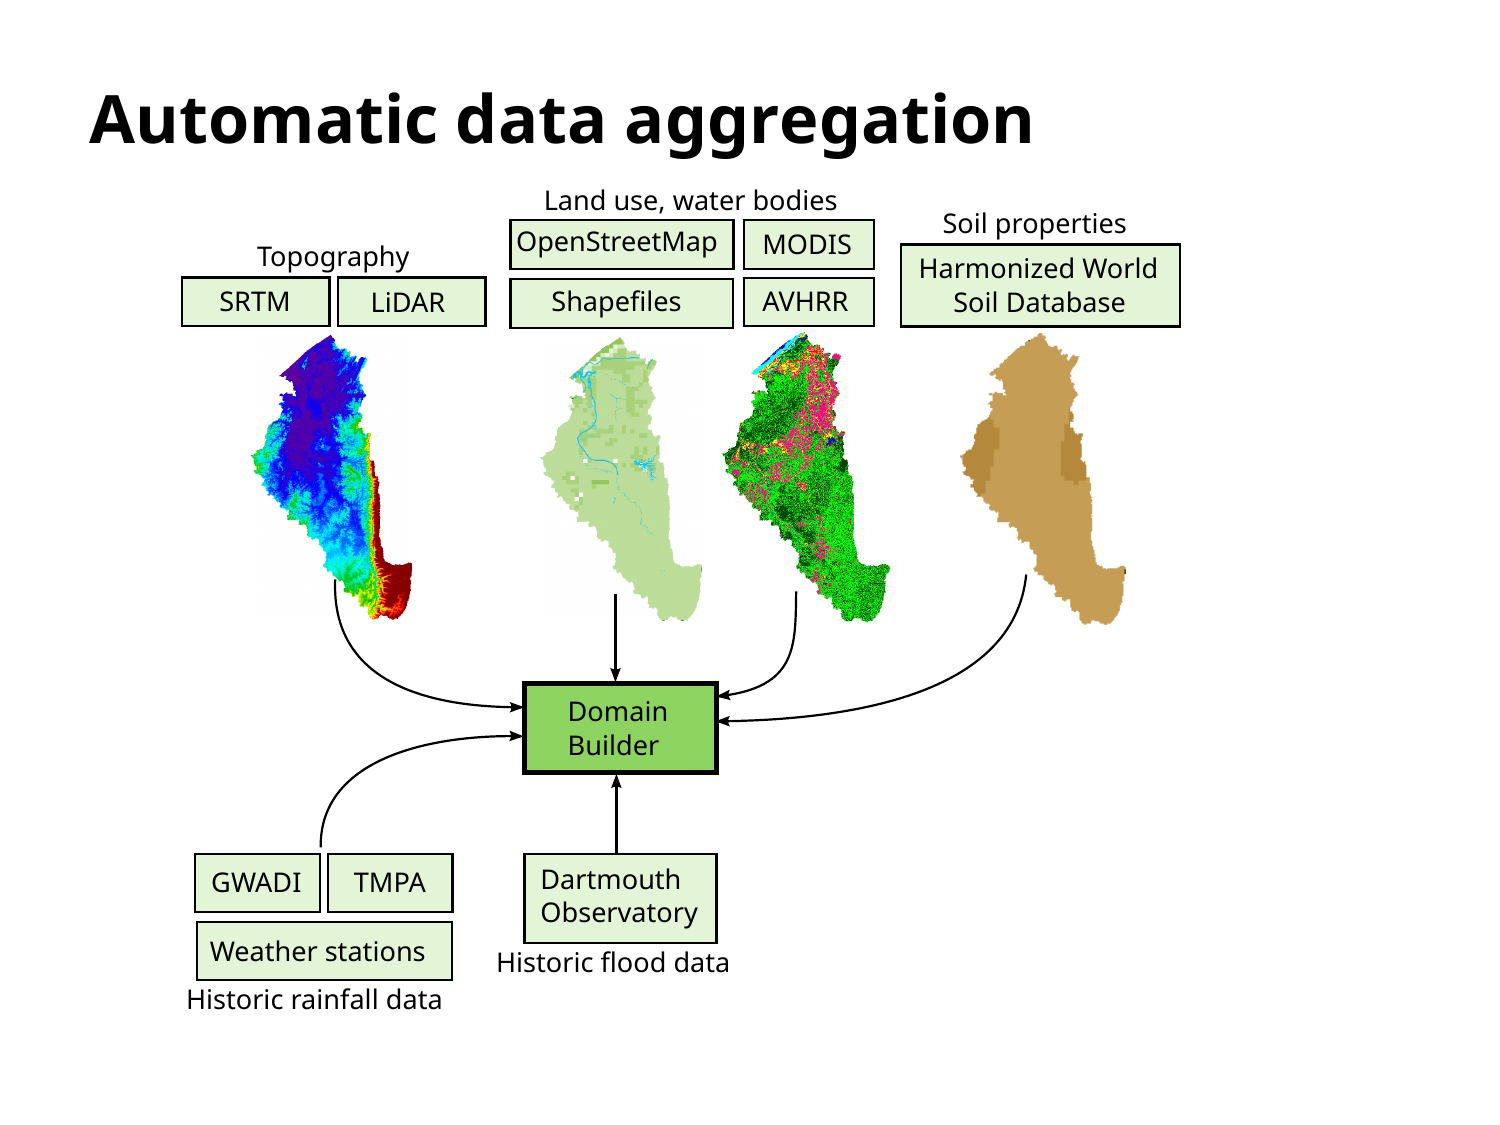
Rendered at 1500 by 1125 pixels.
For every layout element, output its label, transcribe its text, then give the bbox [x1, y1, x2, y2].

picture [180, 185, 1389, 1018]
text_box Automatic data aggregation [75, 68, 1426, 190]
